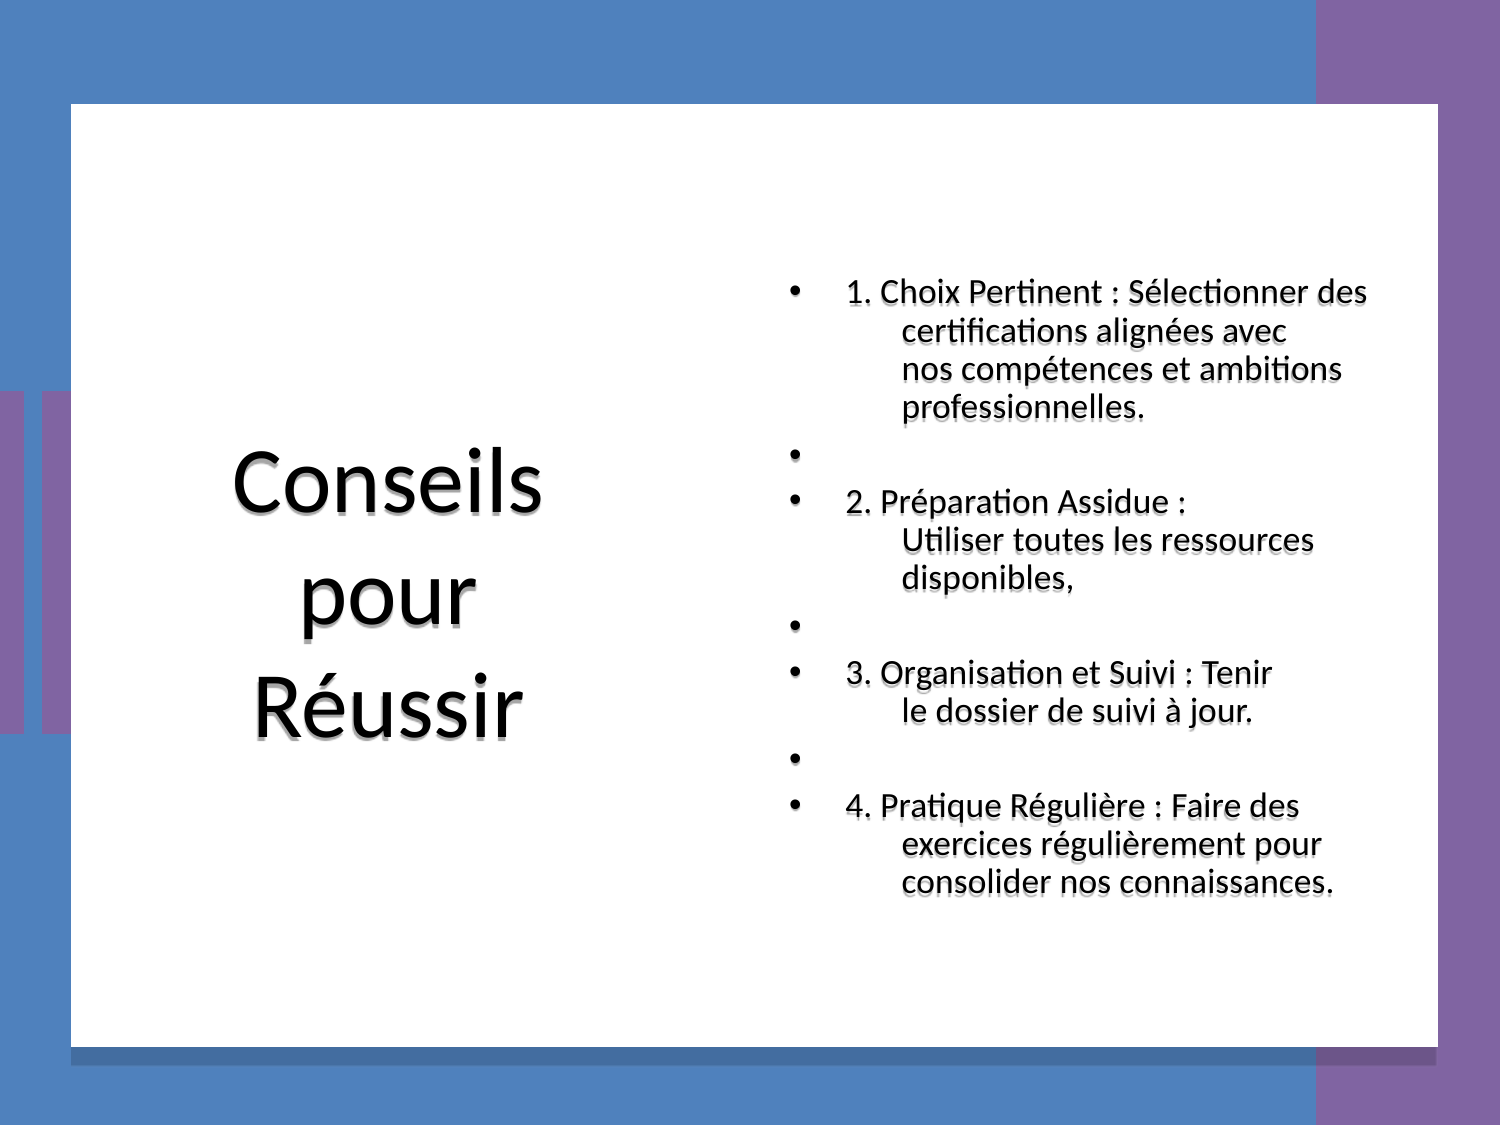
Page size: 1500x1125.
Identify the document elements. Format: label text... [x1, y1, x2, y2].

title Conseils pour Réussir [141, 203, 636, 972]
text_box [0, 0, 1500, 1125]
list 1. Choix Pertinent : Sélectionner des certifications alignées avec nos compétences et ambitions professionnelles. 2. Préparation Assidue : Utiliser toutes les ressources disponibles, 3. Organisation et Suivi : Tenir le dossier de suivi à jour. 4. Pratique Régulière : Faire des exercices régulièrement pour consolider nos connaissances. [774, 203, 1386, 972]
